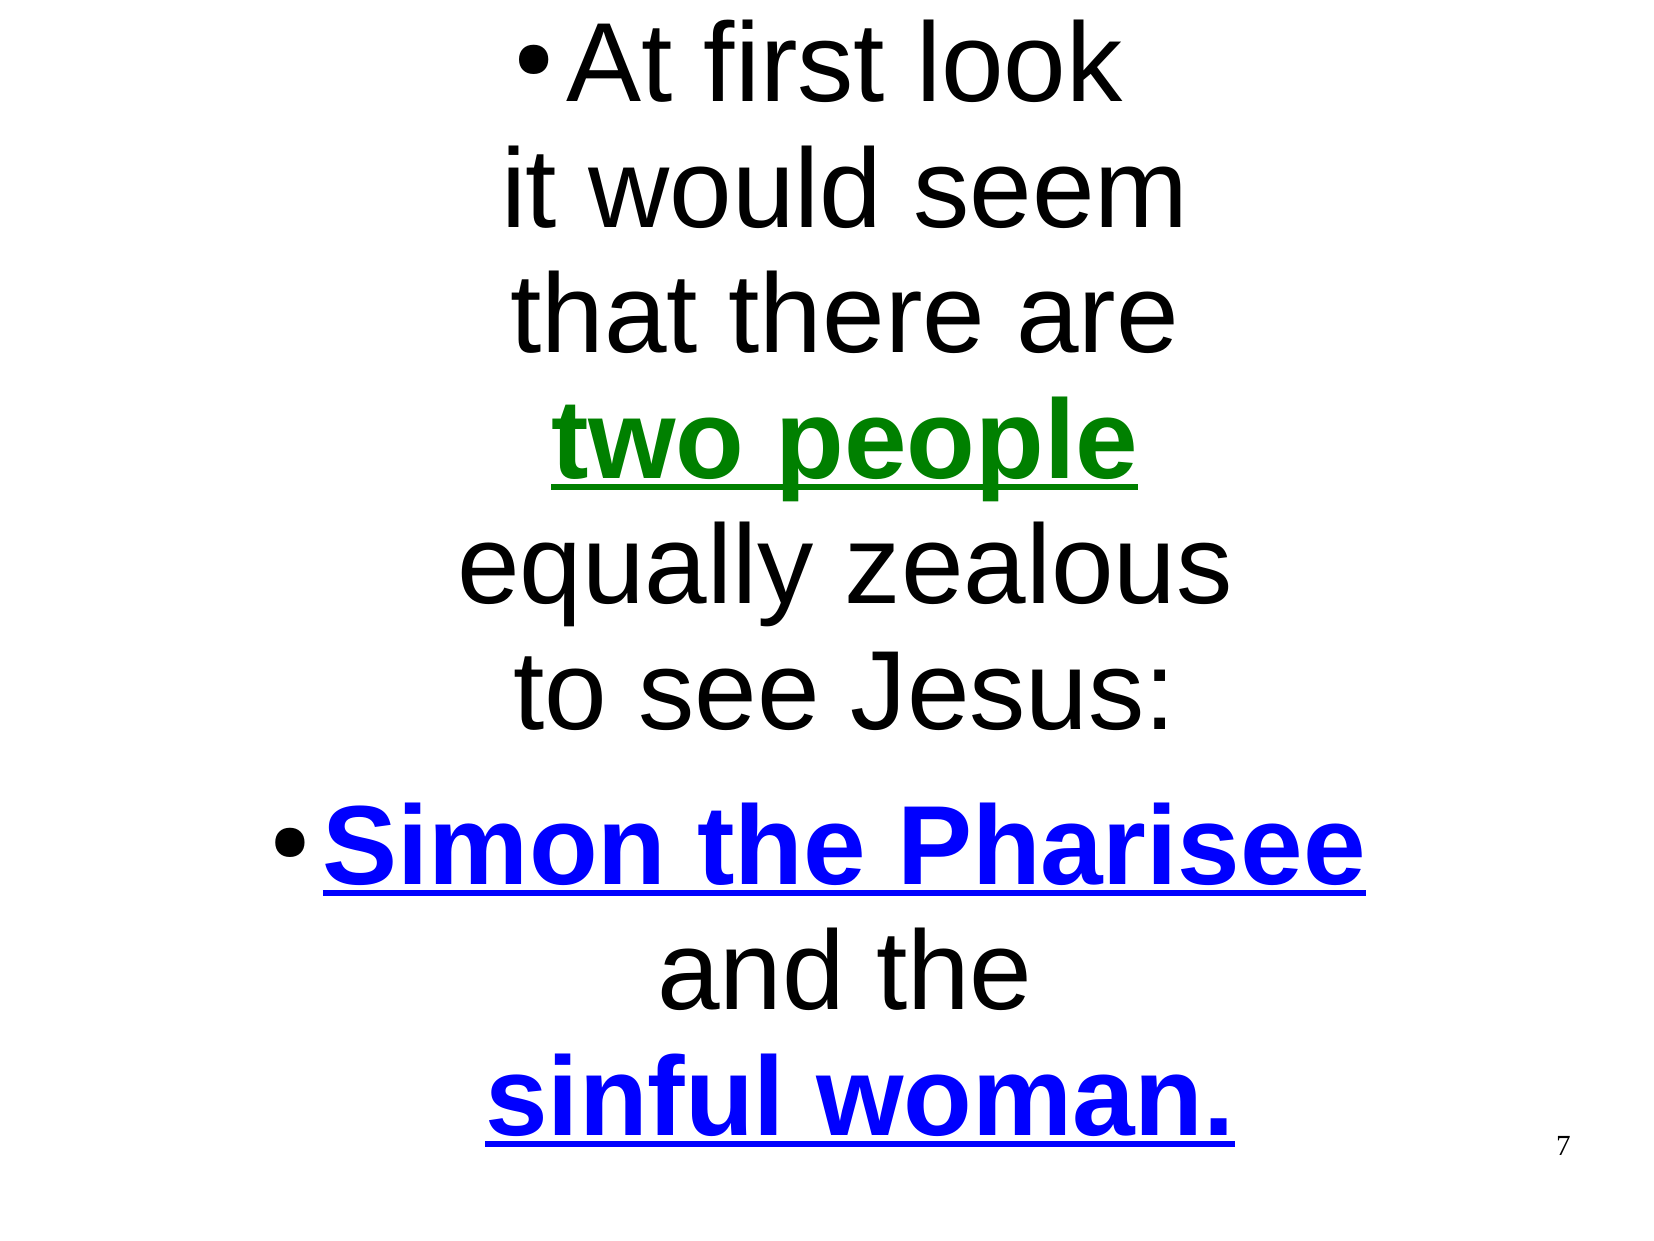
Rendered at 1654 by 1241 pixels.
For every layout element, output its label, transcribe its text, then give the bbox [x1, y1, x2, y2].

list At first look it would seem that there are two people equally zealous to see Jesus: Simon the Pharisee and the sinful woman. [0, 0, 1651, 1238]
